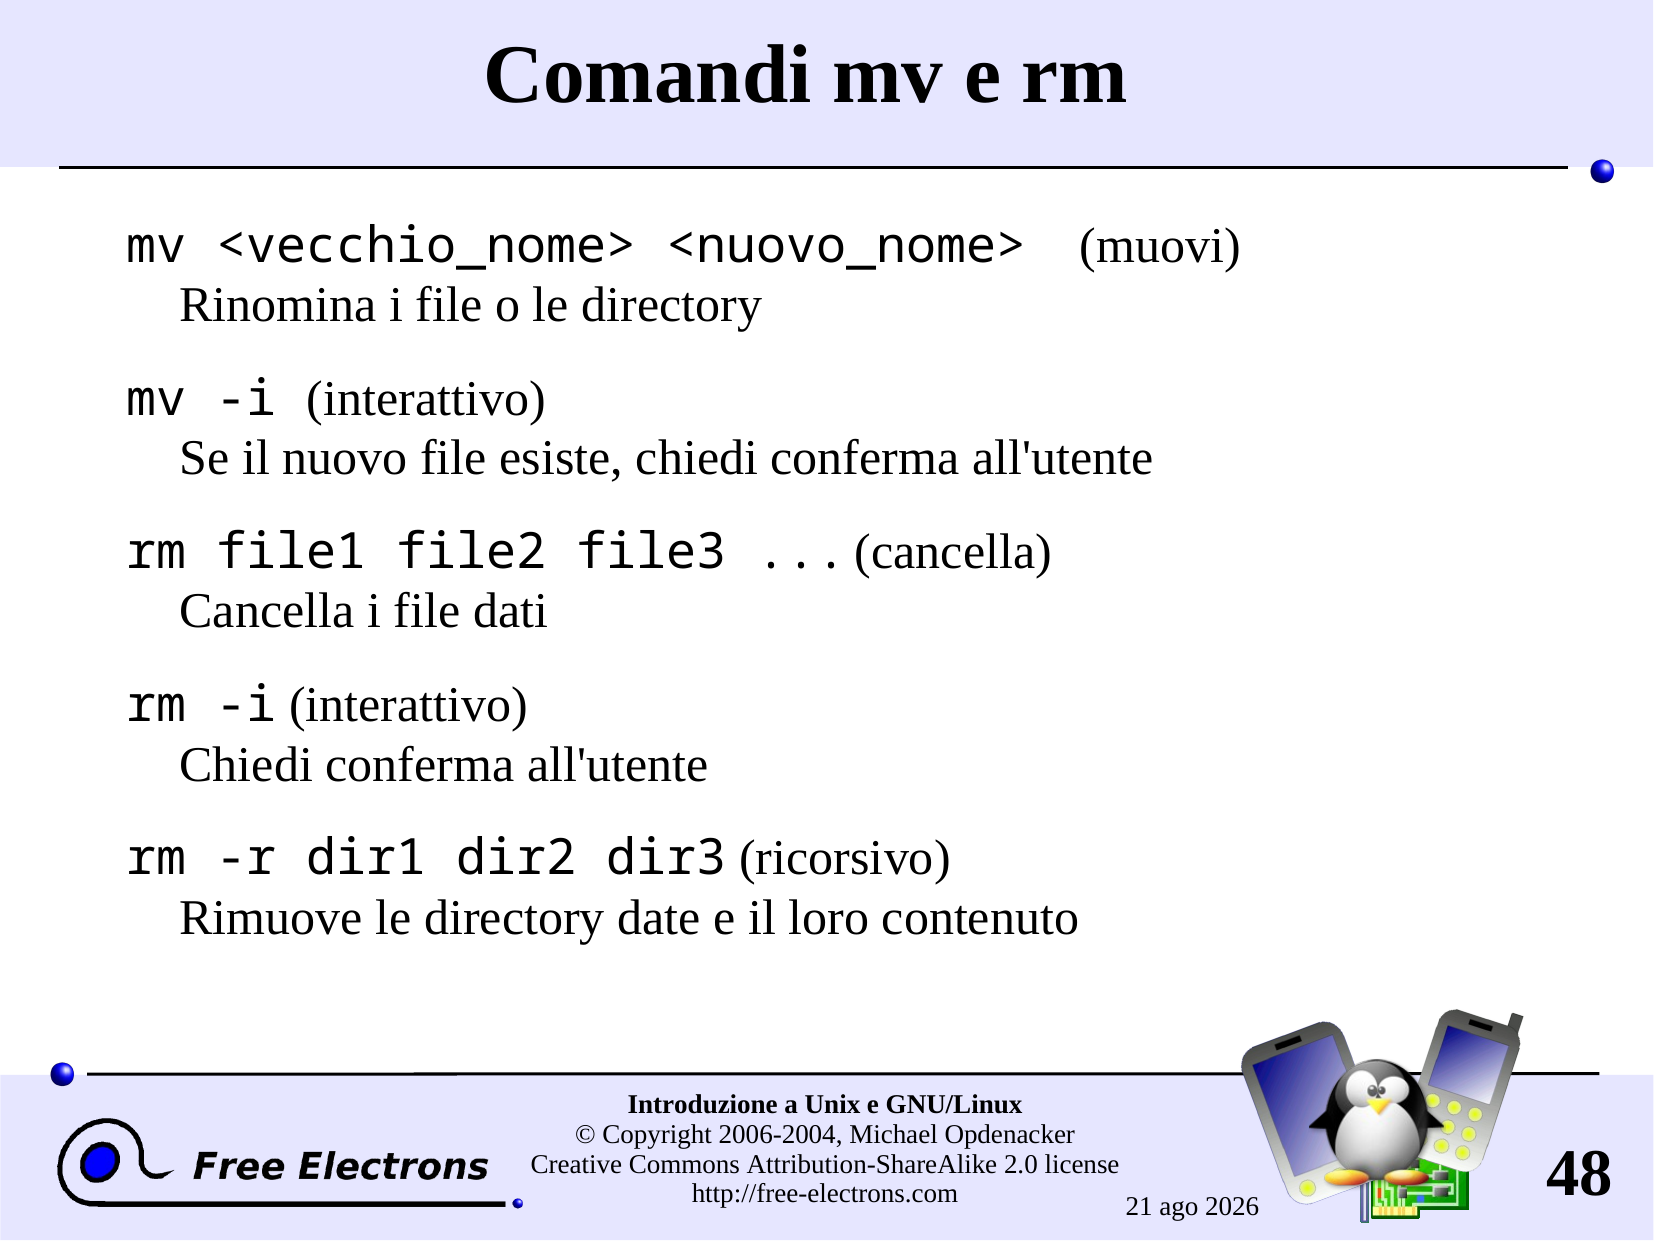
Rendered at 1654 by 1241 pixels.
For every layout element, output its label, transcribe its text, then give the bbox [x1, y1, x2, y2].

list mv <vecchio_nome> <nuovo_nome> (muovi) Rinomina i file o le directory mv -i (interattivo) Se il nuovo file esiste, chiedi conferma all'utente rm file1 file2 file3 ... (cancella) Cancella i file dati rm -i (interattivo) Chiedi conferma all'utente rm -r dir1 dir2 dir3 (ricorsivo) Rimuove le directory date e il loro contenuto [109, 208, 1522, 1049]
picture [1225, 1009, 1538, 1241]
picture [50, 1107, 527, 1216]
title Comandi mv e rm [60, 20, 1551, 130]
